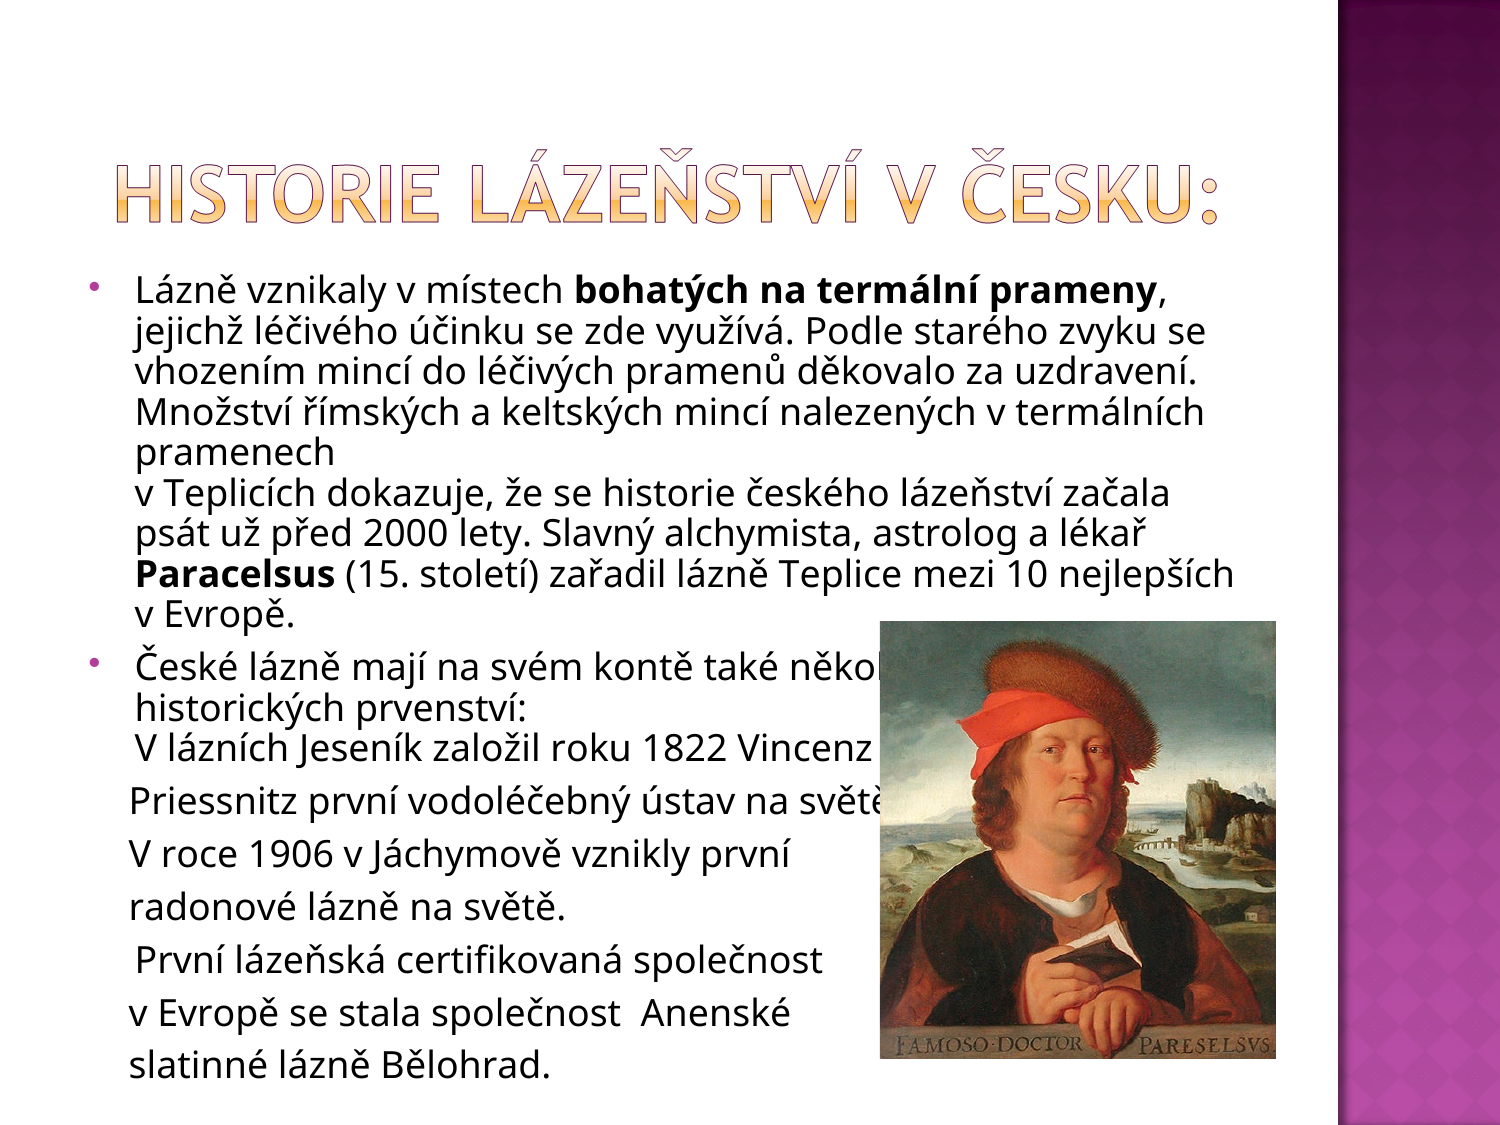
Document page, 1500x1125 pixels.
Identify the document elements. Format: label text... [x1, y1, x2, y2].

list Lázně vznikaly v místech bohatých na termální prameny, jejichž léčivého účinku se zde využívá. Podle starého zvyku se vhozením mincí do léčivých pramenů děkovalo za uzdravení. Množství římských a keltských mincí nalezených v termálních pramenech v Teplicích dokazuje, že se historie českého lázeňství začala psát už před 2000 lety. Slavný alchymista, astrolog a lékař Paracelsus (15. století) zařadil lázně Teplice mezi 10 nejlepších v Evropě. České lázně mají na svém kontě také několik světových historických prvenství: V lázních Jeseník založil roku 1822 Vincenz Priessnitz první vodoléčebný ústav na světě. V roce 1906 v Jáchymově vznikly první radonové lázně na světě. První lázeňská certifikovaná společnost v Evropě se stala společnost Anenské slatinné lázně Bělohrad. [75, 263, 1263, 1067]
text_box [64, 52, 1274, 241]
picture [879, 621, 1276, 1059]
picture [1337, 0, 1500, 1125]
